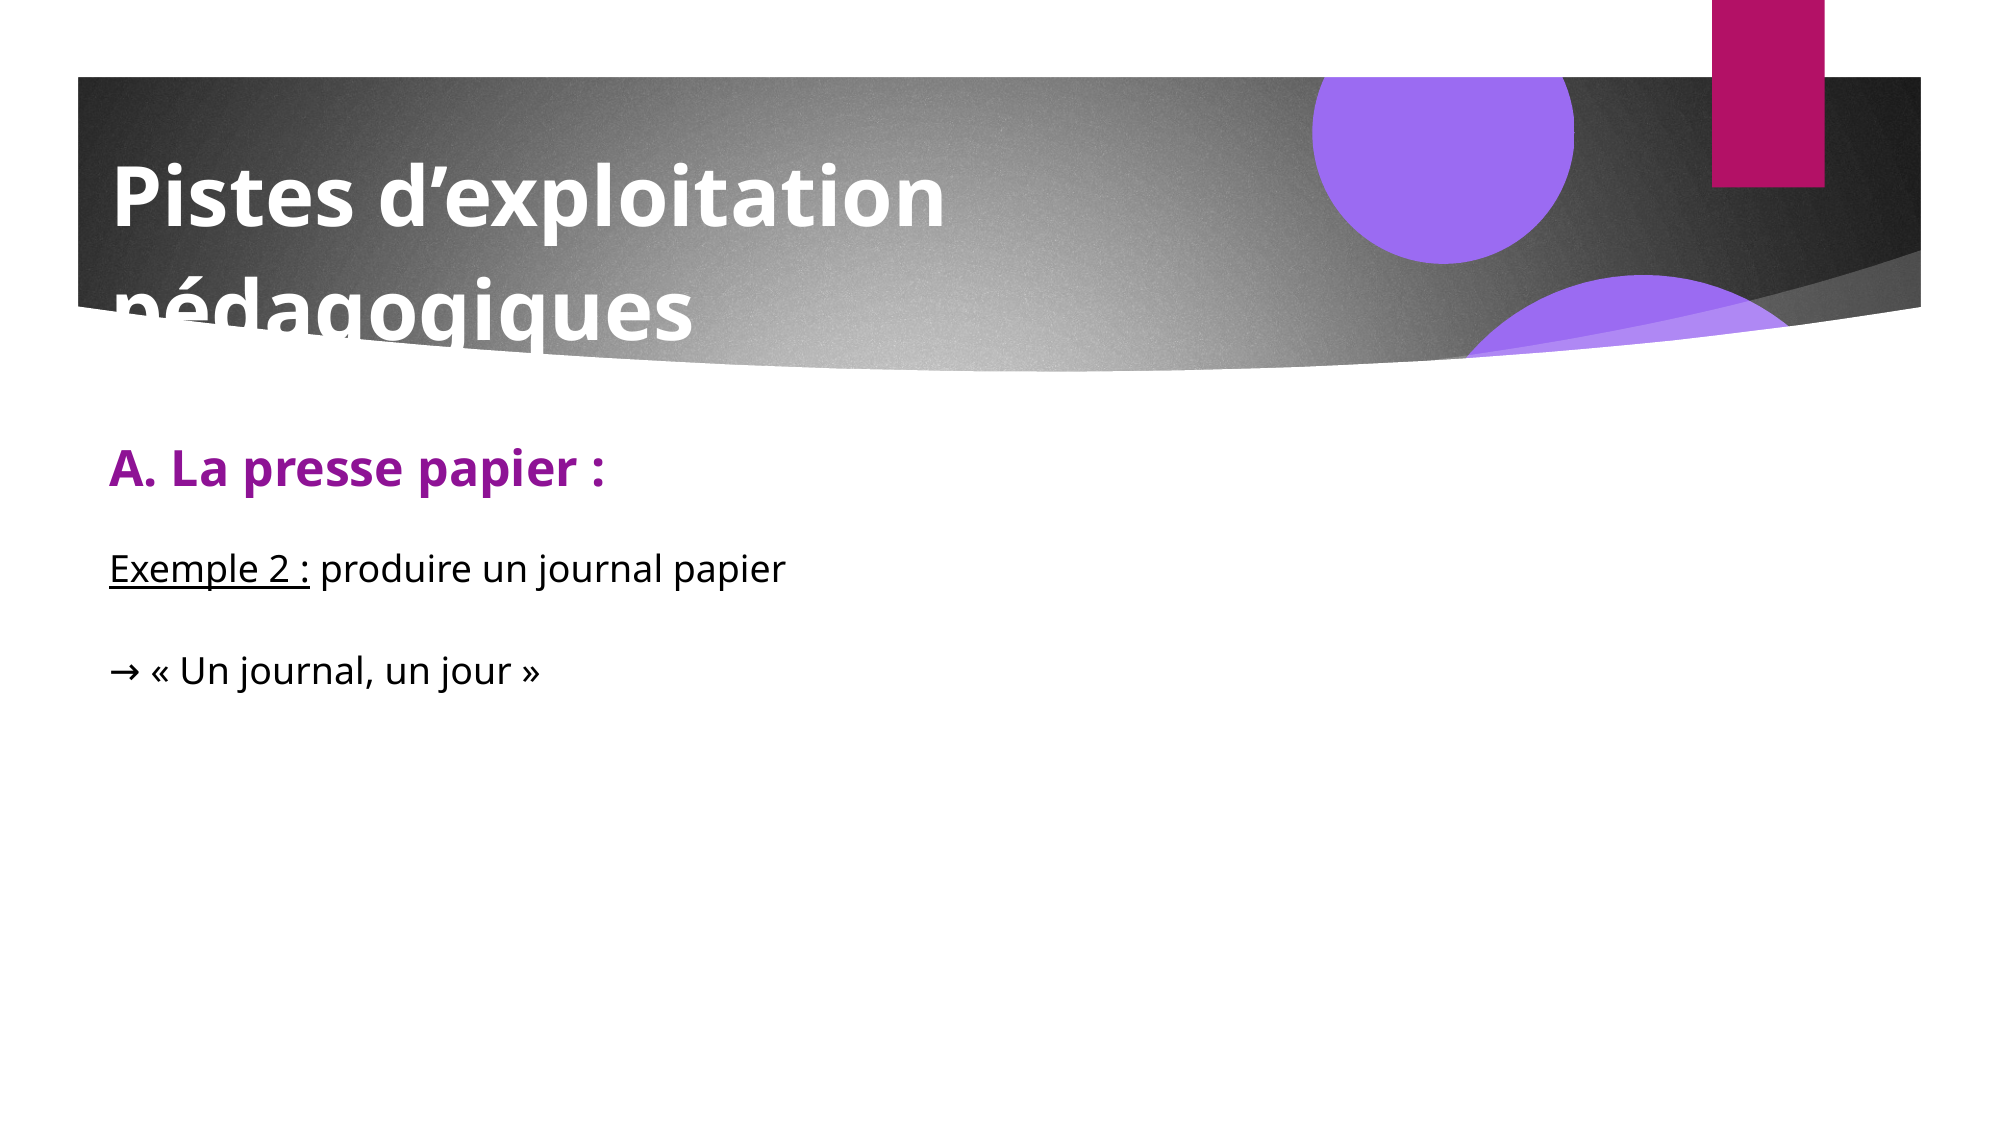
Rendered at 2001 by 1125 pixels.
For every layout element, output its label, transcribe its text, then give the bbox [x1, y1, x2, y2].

picture [308, 326, 322, 335]
picture [79, 78, 1323, 310]
picture [463, 326, 531, 353]
picture [385, 326, 400, 331]
title Pistes d’exploitation pédagogiques [110, 177, 1548, 326]
picture [436, 326, 451, 331]
picture [360, 326, 388, 341]
picture [1548, 78, 1920, 300]
picture [391, 326, 452, 347]
picture [332, 326, 347, 331]
picture [543, 326, 1497, 371]
text_box A. La presse papier : Exemple 2 : produire un journal papier → « Un journal, un jour » [94, 425, 1902, 1004]
picture [568, 326, 583, 331]
picture [280, 326, 295, 331]
picture [515, 326, 530, 331]
